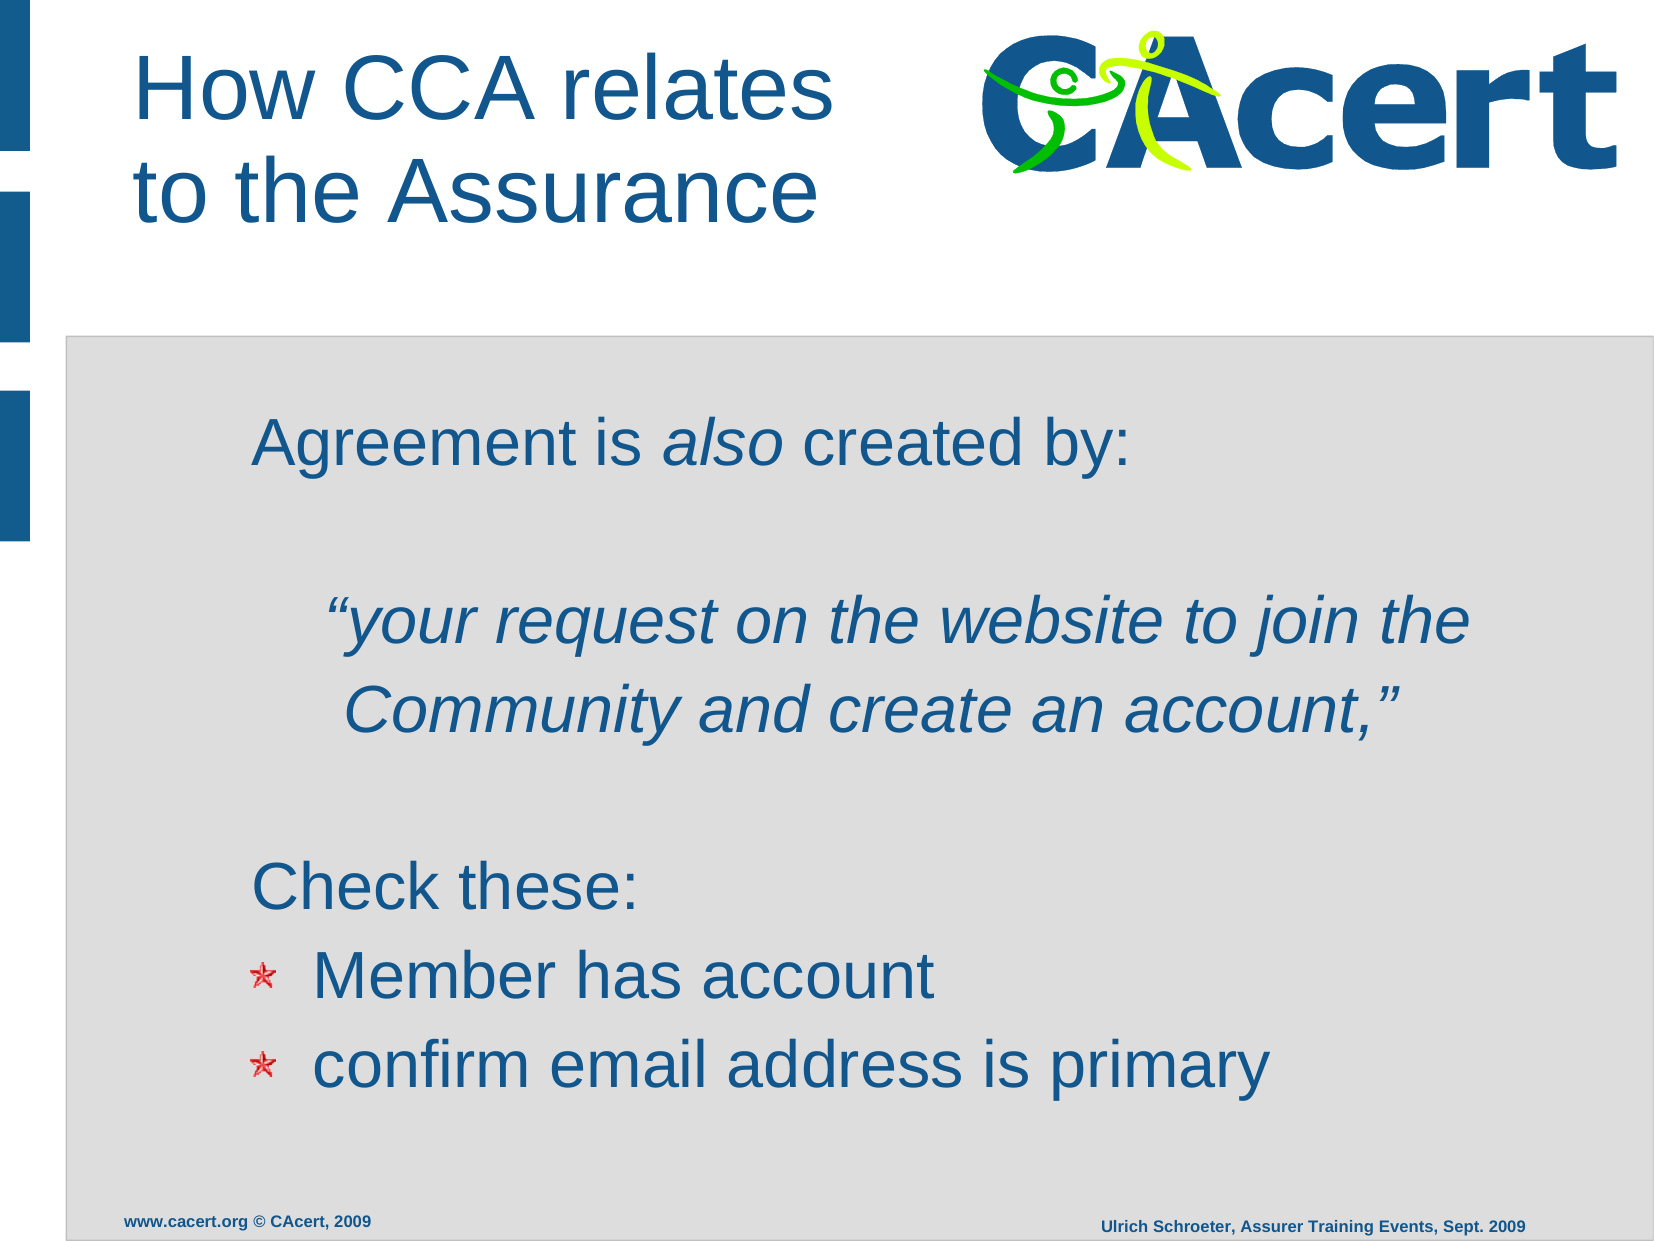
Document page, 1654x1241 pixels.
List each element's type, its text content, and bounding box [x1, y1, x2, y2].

text_box How CCA relates to the Assurance [118, 29, 846, 256]
text_box Agreement is also created by: “your request on the website to join the Community and create an account,” Check these: Member has account confirm email address is primary [236, 383, 1654, 1241]
